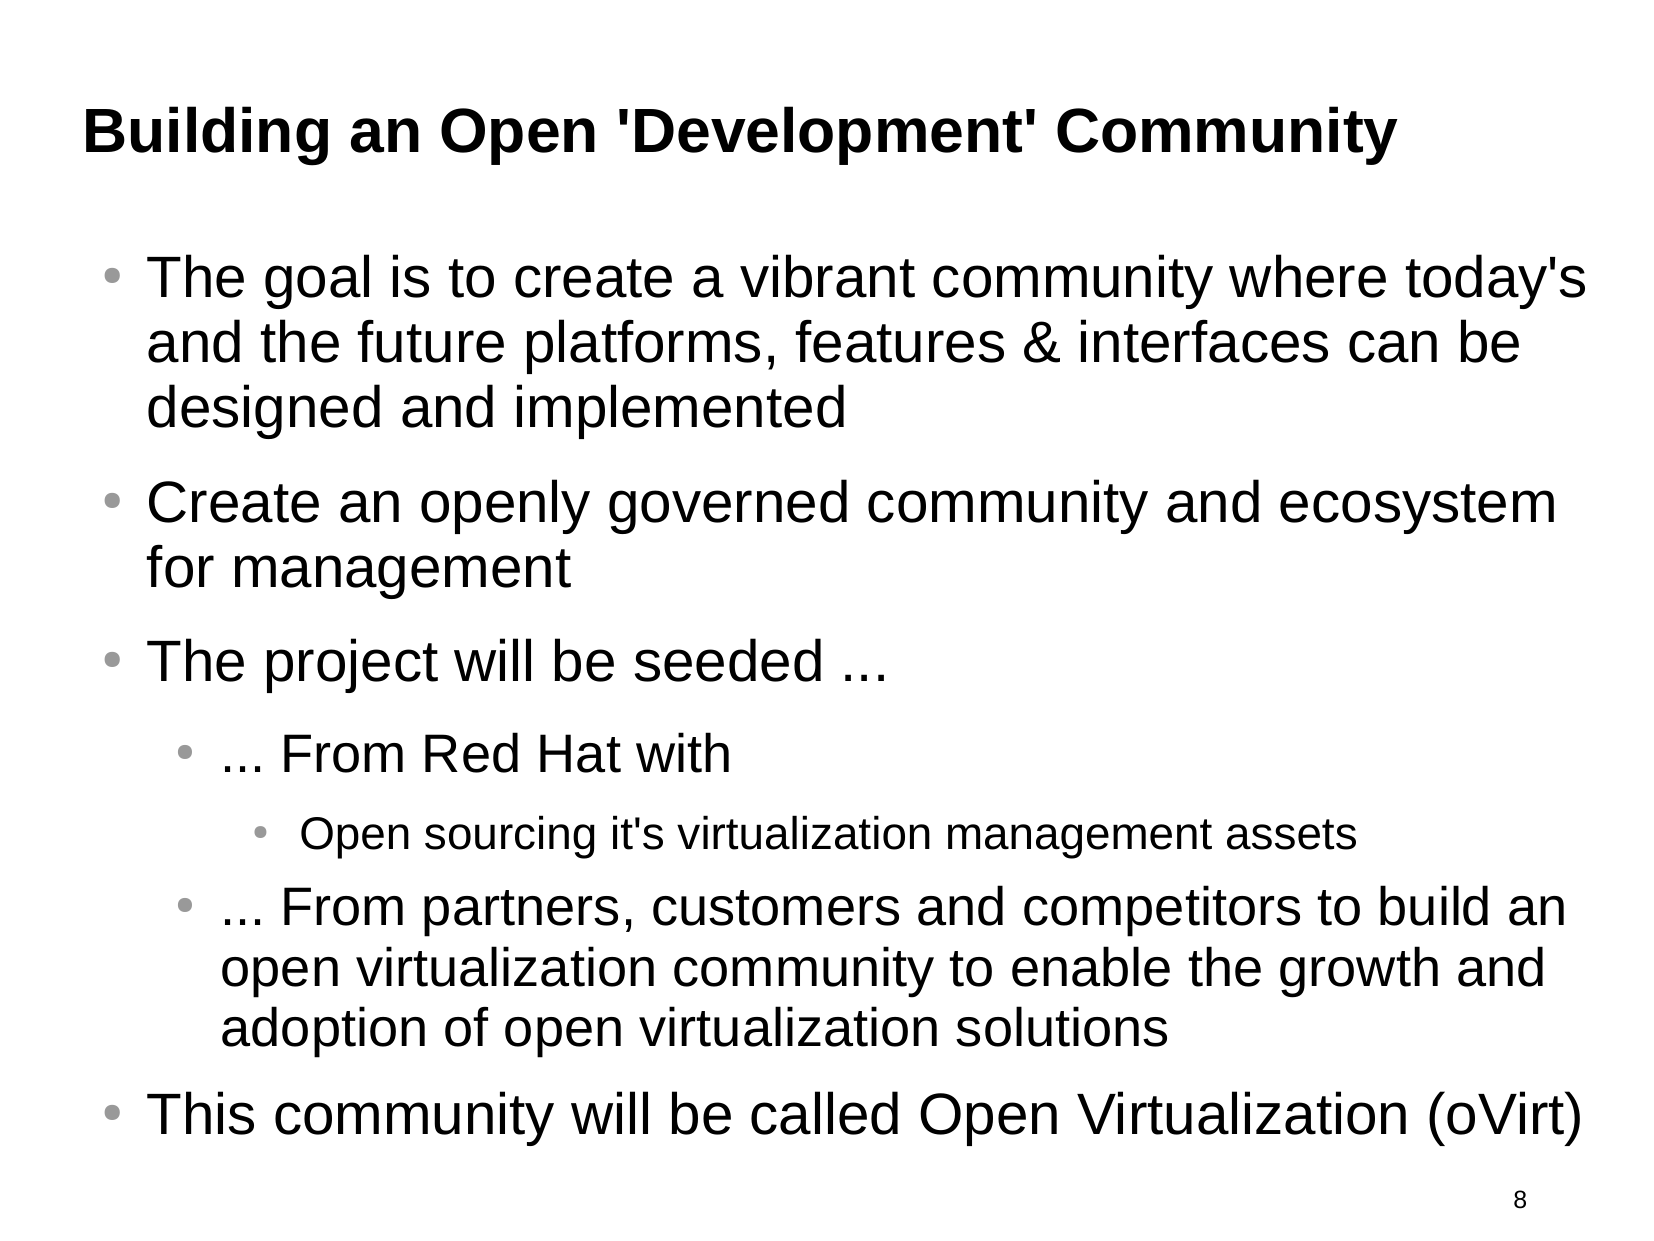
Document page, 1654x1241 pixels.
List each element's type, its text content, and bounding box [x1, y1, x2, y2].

title Building an Open 'Development' Community [82, 37, 1571, 226]
list The goal is to create a vibrant community where today's and the future platforms, features & interfaces can be designed and implemented Create an openly governed community and ecosystem for management The project will be seeded ... ... From Red Hat with Open sourcing it's virtualization management assets ... From partners, customers and competitors to build an open virtualization community to enable the growth and adoption of open virtualization solutions This community will be called Open Virtualization (oVirt) [86, 244, 1601, 1241]
